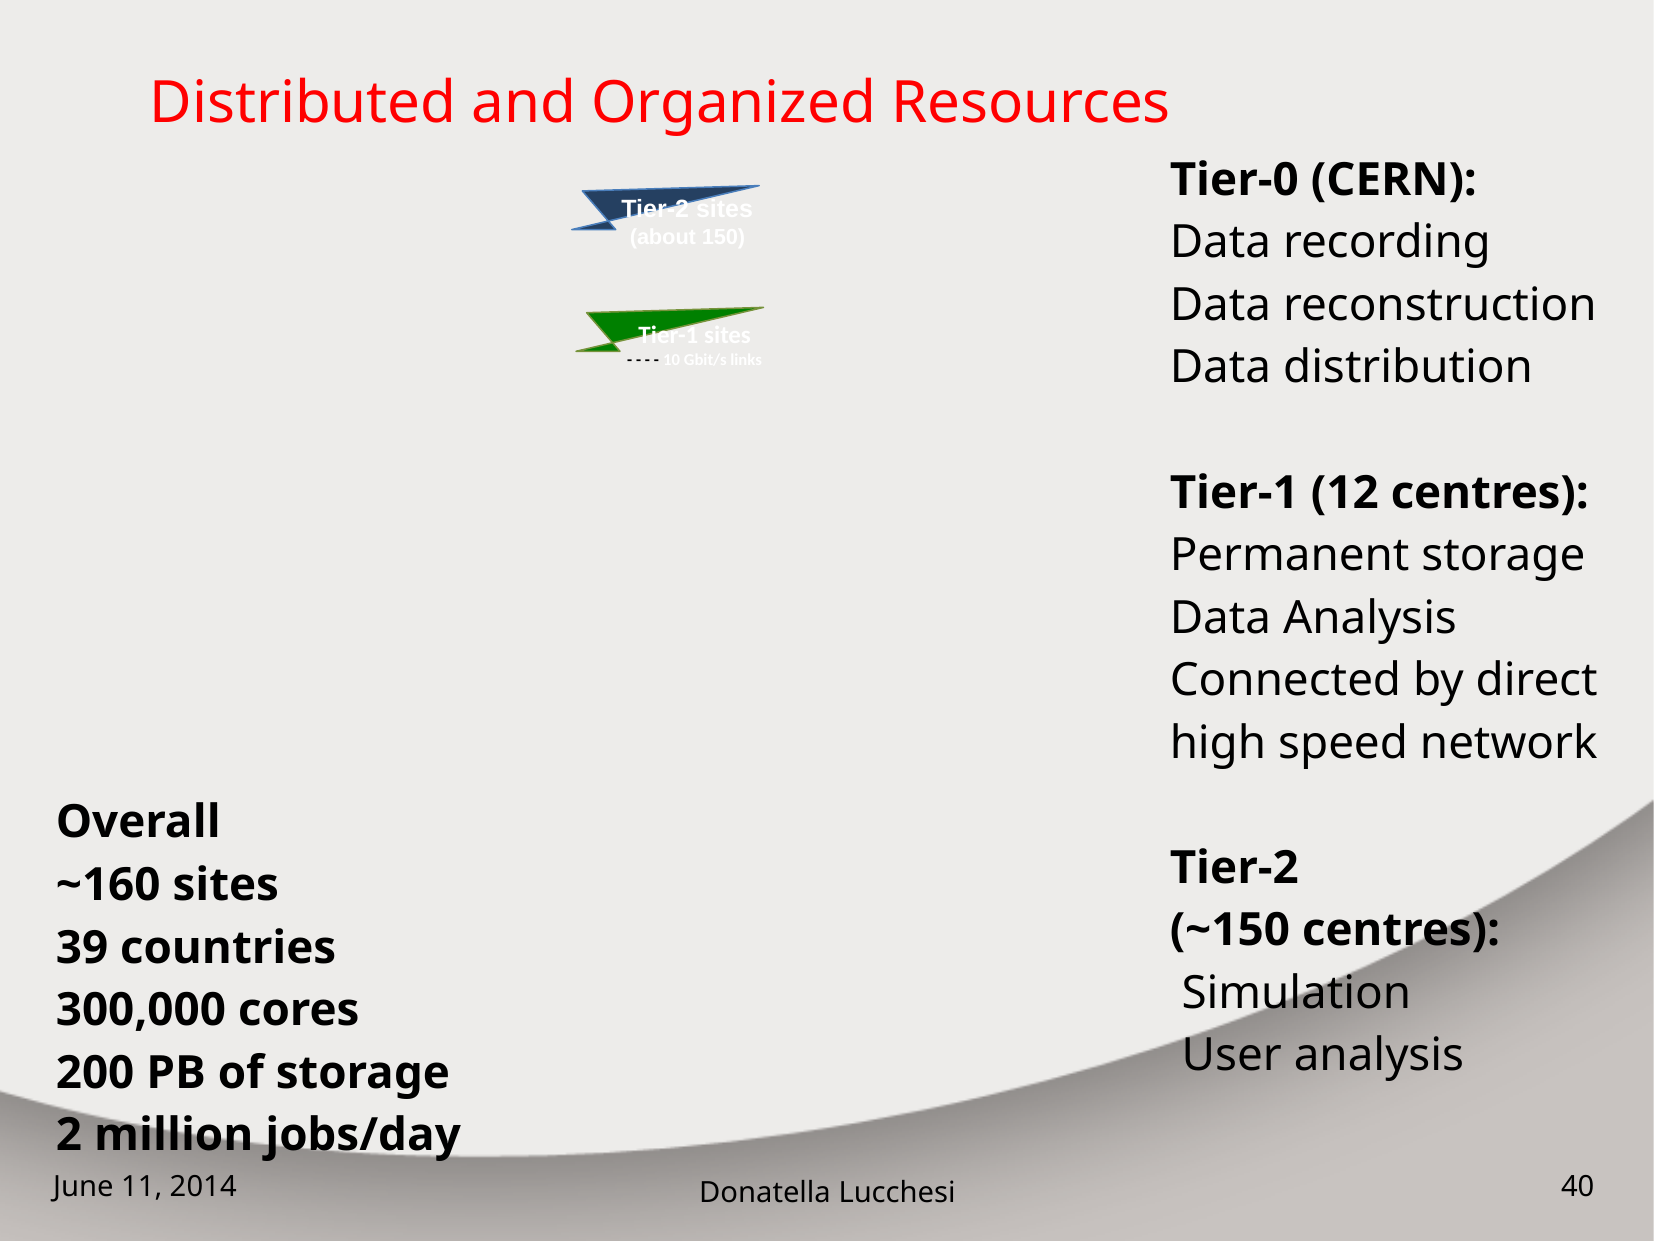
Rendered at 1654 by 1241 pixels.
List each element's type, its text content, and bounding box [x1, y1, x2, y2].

text_box Tier-0 (CERN): Data recording Data reconstruction Data distribution Tier-1 (12 centres): Permanent storage Data Analysis Connected by direct high speed network Tier-2 (~150 centres): Simulation User analysis [1155, 138, 1654, 1111]
text_box [586, 312, 596, 324]
text_box [576, 346, 596, 352]
text_box Distributed and Organized Resources [134, 53, 1184, 150]
text_box [571, 226, 586, 230]
text_box Tier-1 sites - - - - 10 Gbit/s links [596, 310, 794, 376]
picture [0, 0, 1654, 1241]
text_box Overall ~160 sites 39 countries 300,000 cores 200 PB of storage 2 million jobs/day [41, 781, 480, 1180]
text_box Tier-2 sites (about 150) [586, 185, 789, 257]
